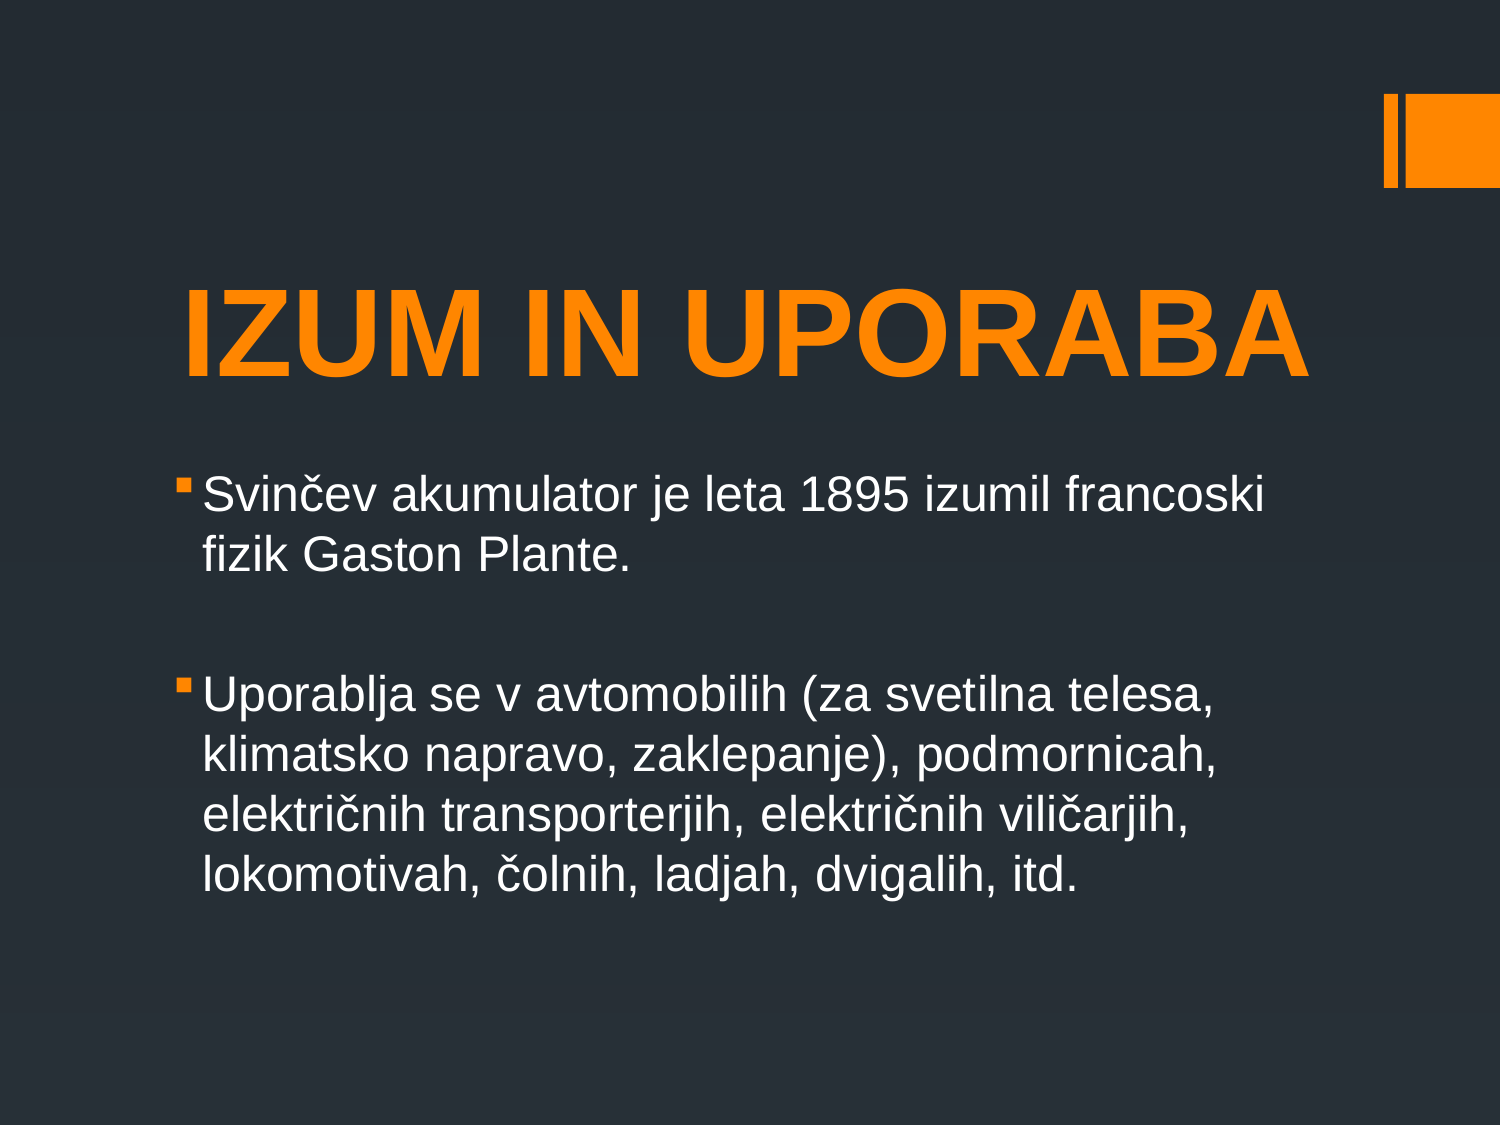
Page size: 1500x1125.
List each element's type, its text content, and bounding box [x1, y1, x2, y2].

title IZUM IN UPORABA [147, 220, 1348, 410]
list Svinčev akumulator je leta 1895 izumil francoski fizik Gaston Plante. Uporablja se v avtomobilih (za svetilna telesa, klimatsko napravo, zaklepanje), podmornicah, električnih transporterjih, električnih viličarjih, lokomotivah, čolnih, ladjah, dvigalih, itd. [150, 454, 1350, 1035]
